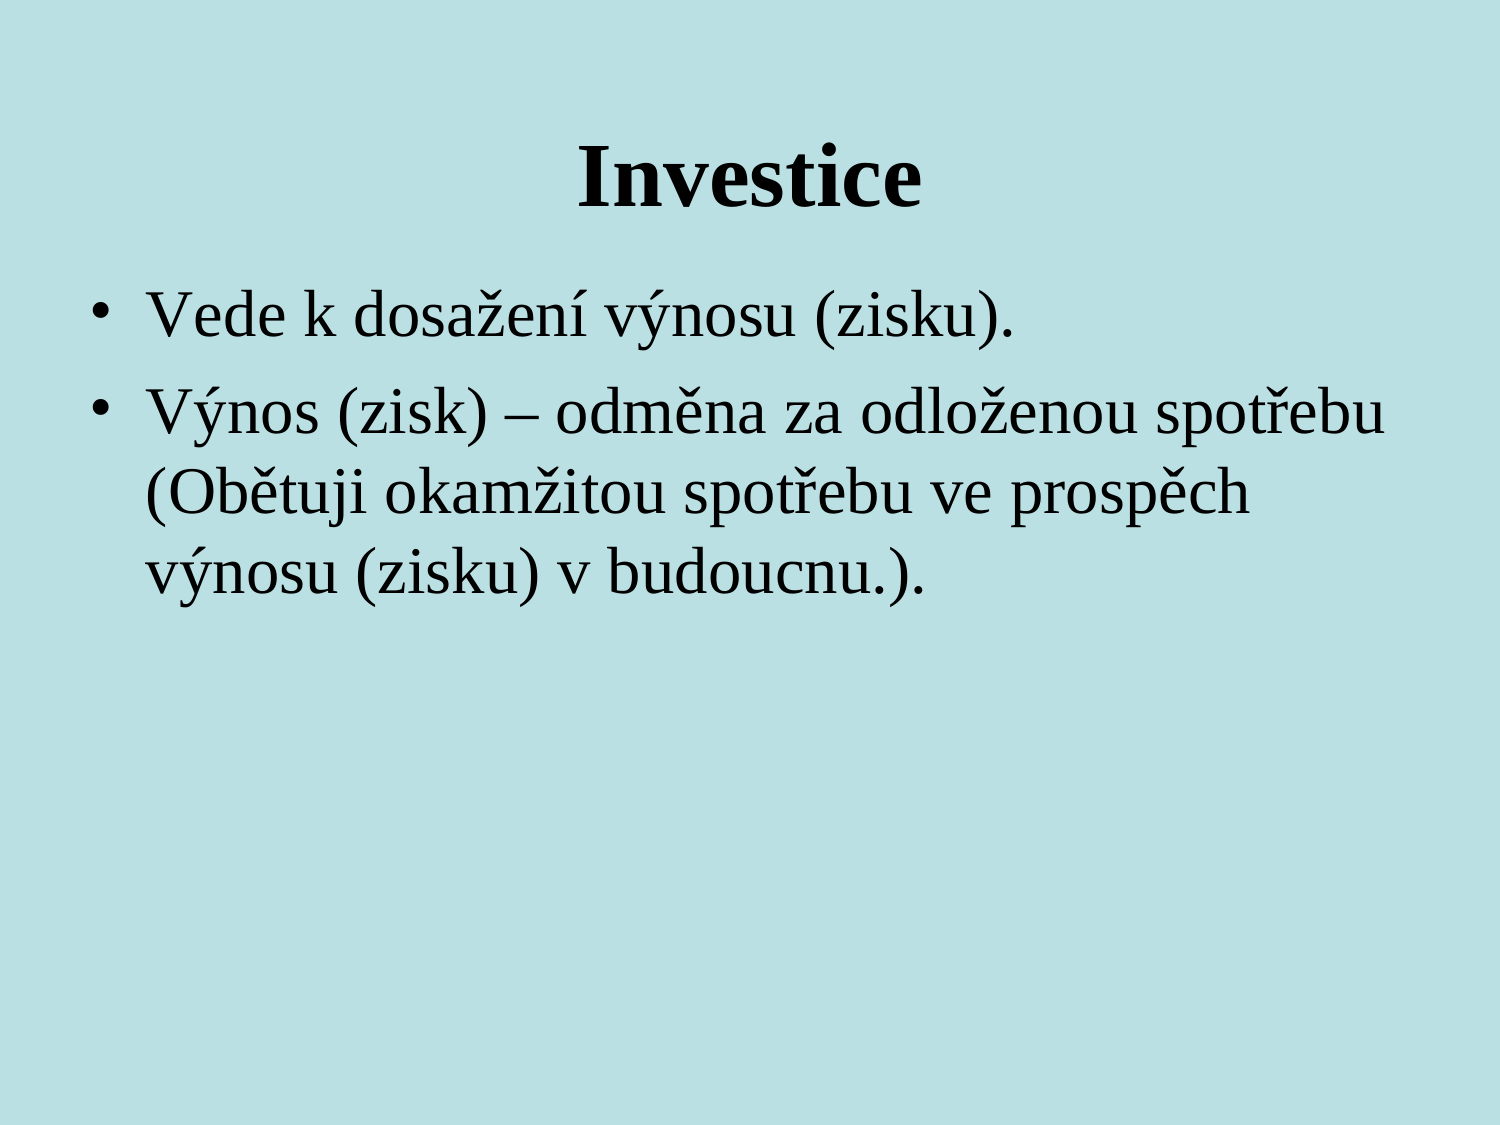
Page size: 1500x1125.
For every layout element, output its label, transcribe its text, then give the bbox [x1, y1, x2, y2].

title Investice [75, 44, 1426, 233]
list Vede k dosažení výnosu (zisku). Výnos (zisk) – odměna za odloženou spotřebu (Obětuji okamžitou spotřebu ve prospěch výnosu (zisku) v budoucnu.). [75, 262, 1426, 1006]
